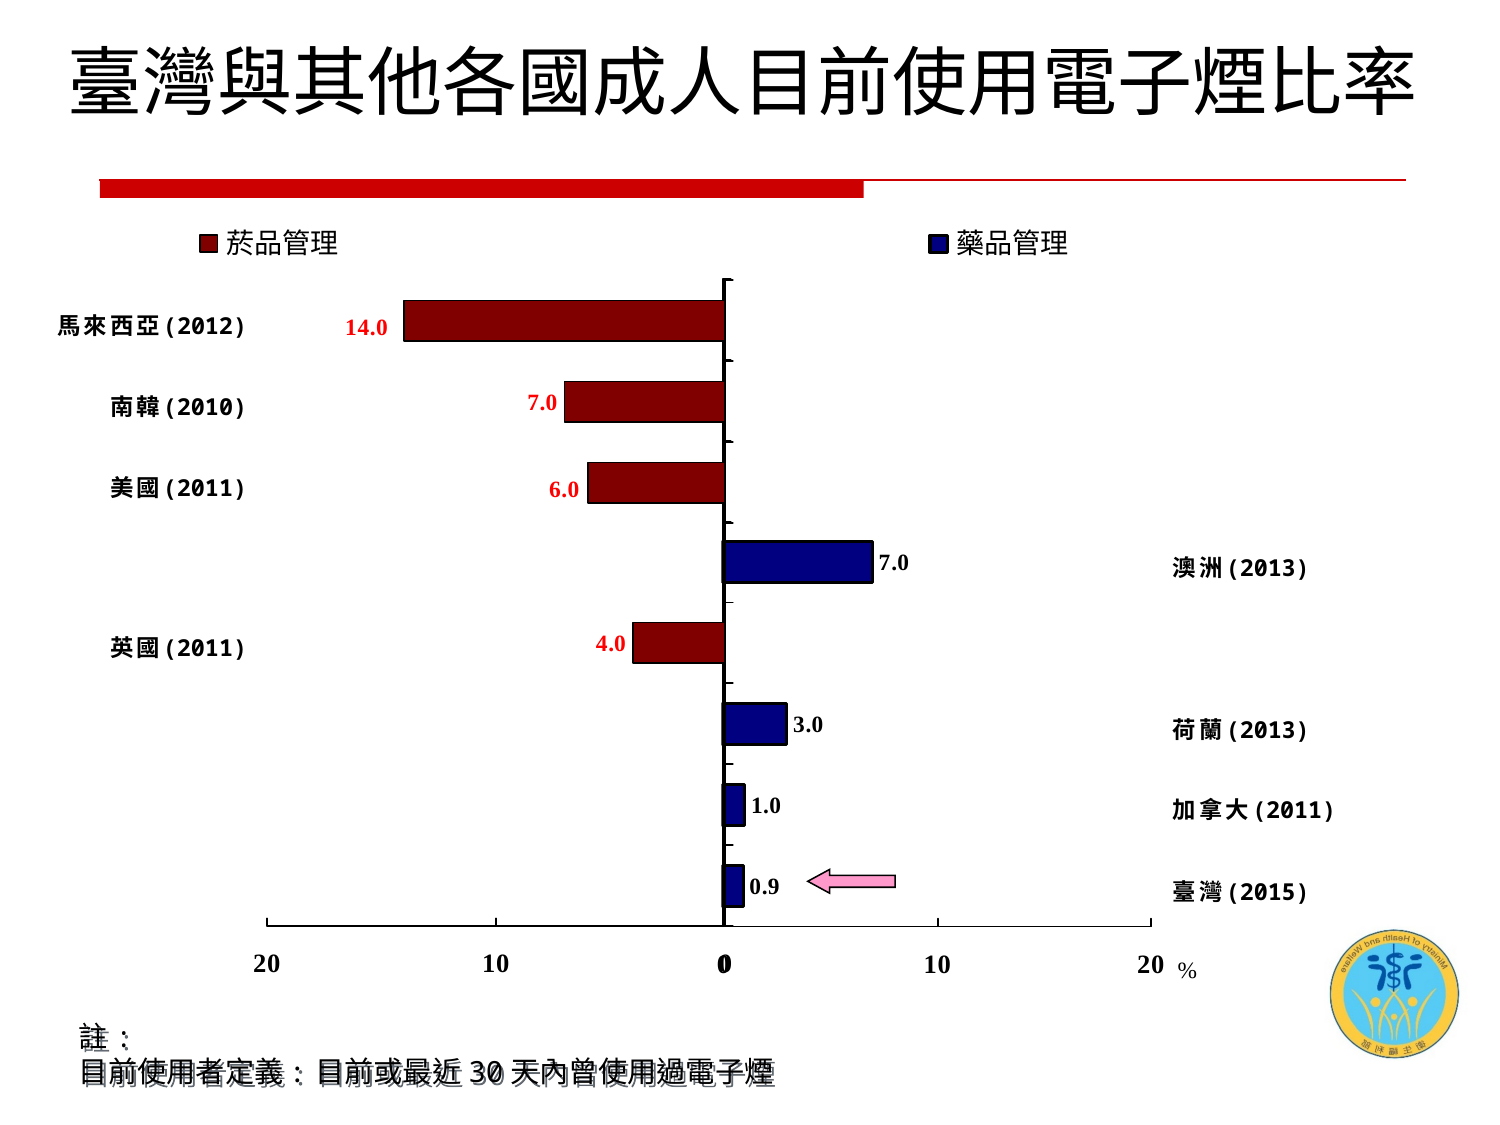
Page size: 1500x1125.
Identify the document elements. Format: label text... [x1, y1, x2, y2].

title 臺灣與其他各國成人目前使用電子煙比率 [53, 42, 1449, 132]
text_box [807, 869, 896, 894]
text_box 註: 目前使用者定義:目前或最近30天內曾使用過電子煙 [64, 1011, 1071, 1097]
chart [35, 208, 1430, 1004]
picture [1323, 927, 1468, 1062]
